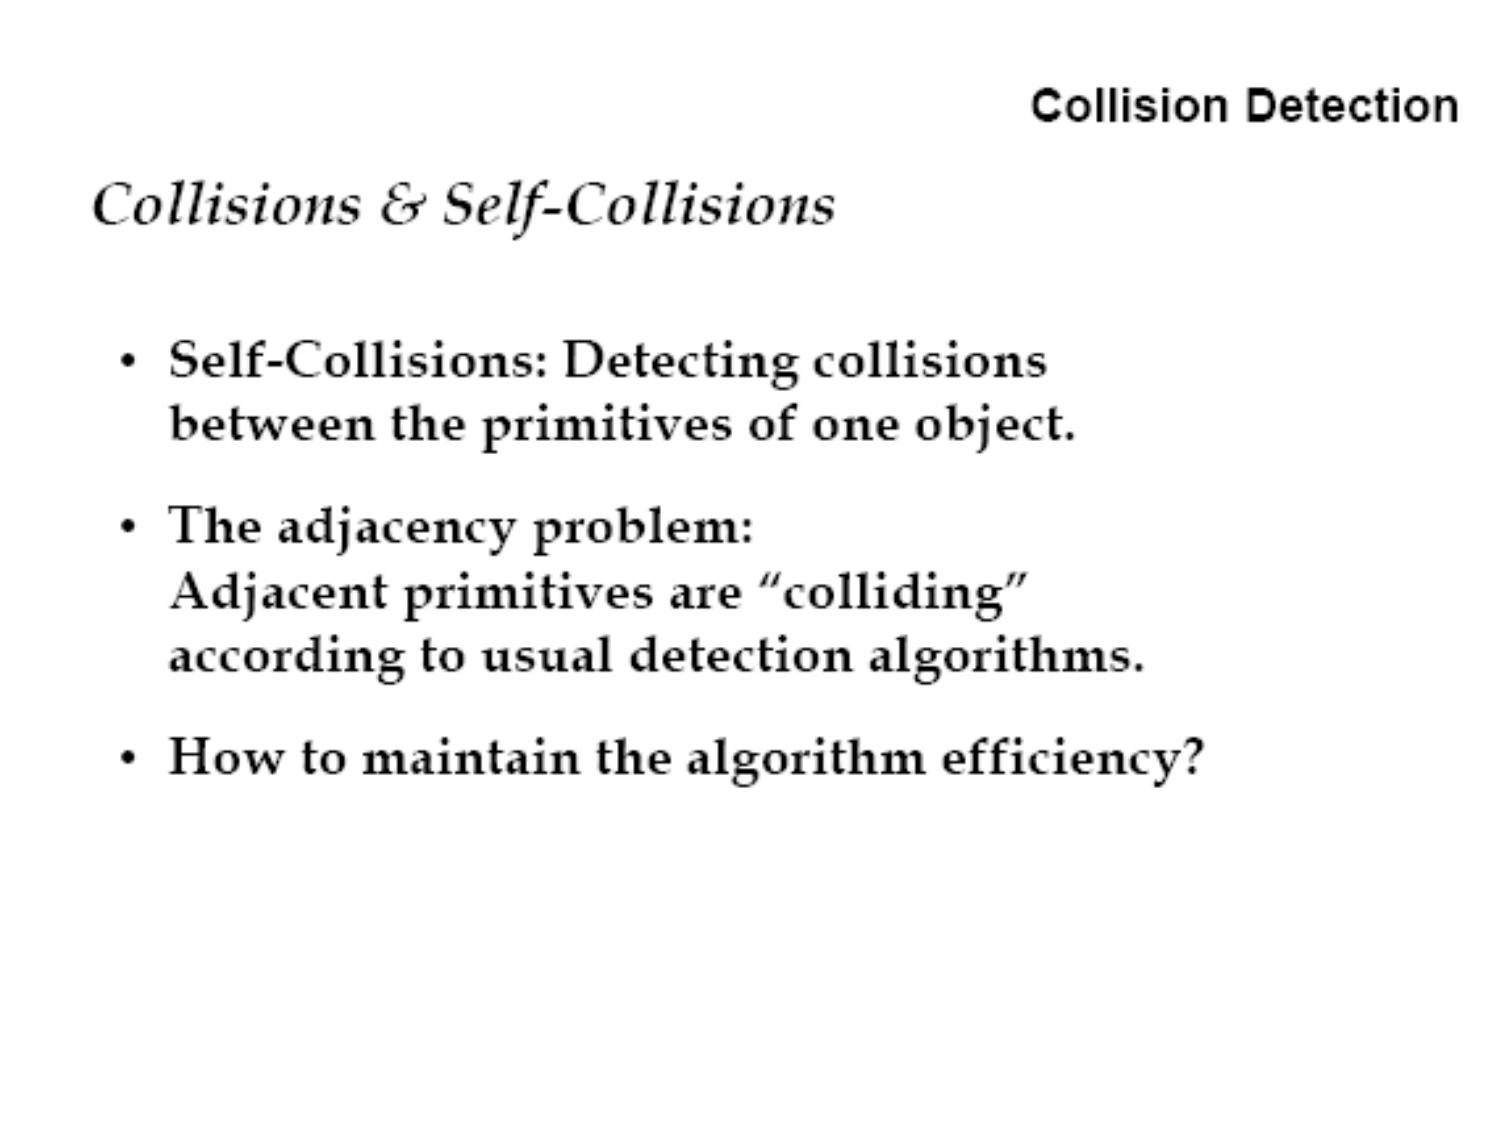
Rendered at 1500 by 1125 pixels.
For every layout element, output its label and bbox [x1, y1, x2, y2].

picture [64, 78, 1471, 859]
